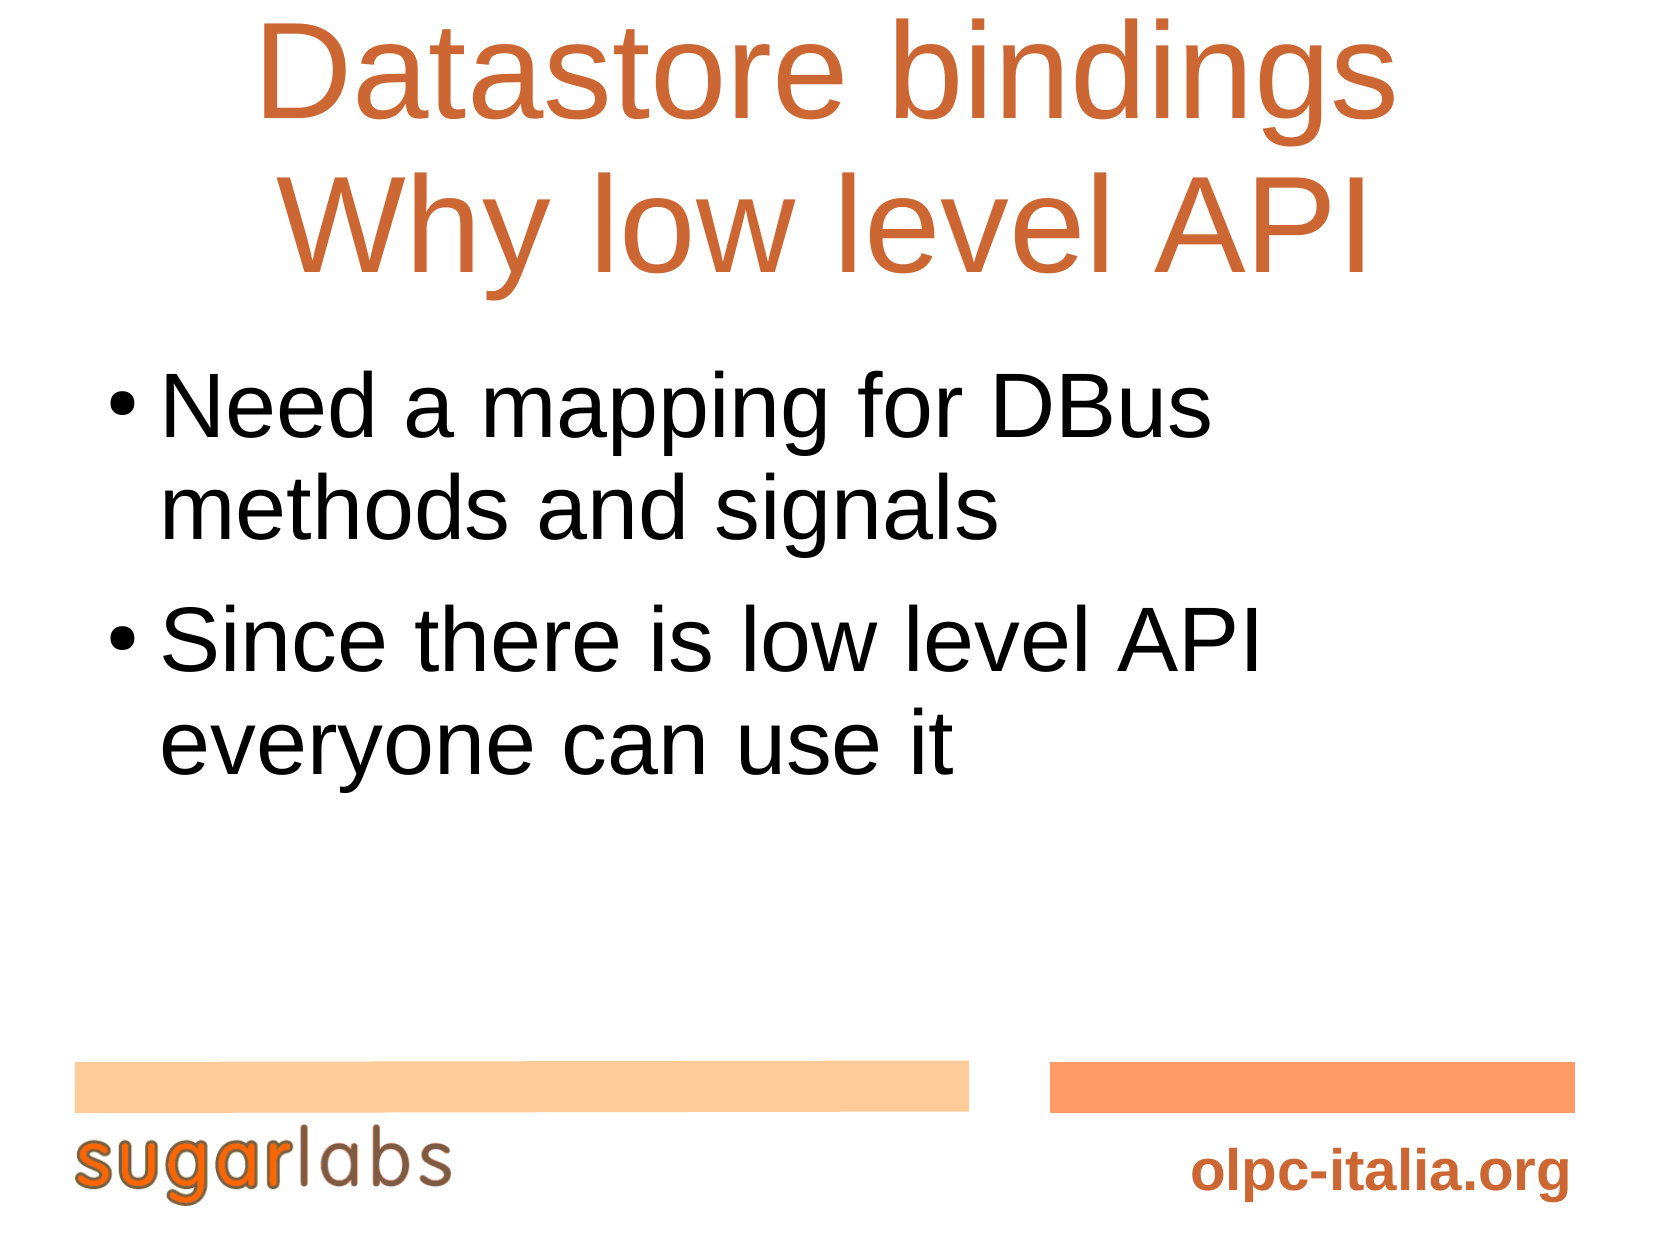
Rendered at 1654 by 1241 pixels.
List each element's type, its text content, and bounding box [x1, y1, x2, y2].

title Datastore bindings Why low level API [59, 0, 1595, 302]
picture [75, 1124, 451, 1206]
list Need a mapping for DBus methods and signals Since there is low level API everyone can use it [88, 354, 1577, 1108]
